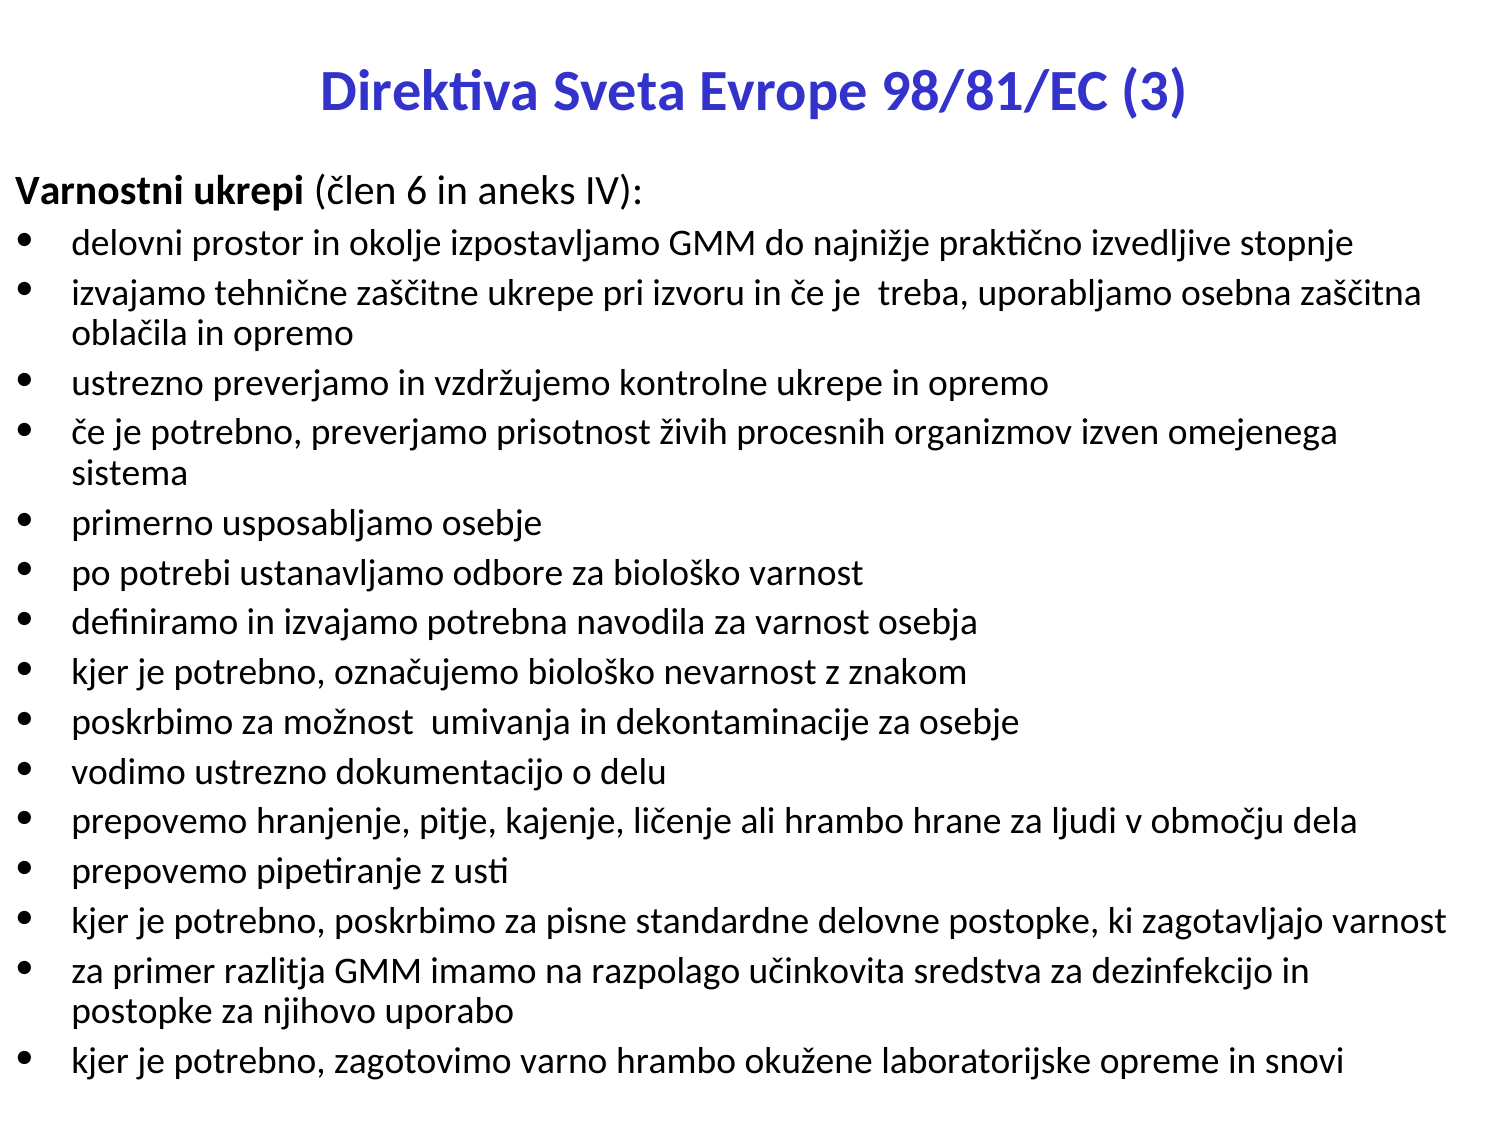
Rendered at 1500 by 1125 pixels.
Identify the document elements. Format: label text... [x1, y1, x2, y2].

list Varnostni ukrepi (člen 6 in aneks IV): delovni prostor in okolje izpostavljamo GMM do najnižje praktično izvedljive stopnje izvajamo tehnične zaščitne ukrepe pri izvoru in če je treba, uporabljamo osebna zaščitna oblačila in opremo ustrezno preverjamo in vzdržujemo kontrolne ukrepe in opremo če je potrebno, preverjamo prisotnost živih procesnih organizmov izven omejenega sistema primerno usposabljamo osebje po potrebi ustanavljamo odbore za biološko varnost definiramo in izvajamo potrebna navodila za varnost osebja kjer je potrebno, označujemo biološko nevarnost z znakom poskrbimo za možnost umivanja in dekontaminacije za osebje vodimo ustrezno dokumentacijo o delu prepovemo hranjenje, pitje, kajenje, ličenje ali hrambo hrane za ljudi v območju dela prepovemo pipetiranje z usti kjer je potrebno, poskrbimo za pisne standardne delovne postopke, ki zagotavljajo varnost za primer razlitja GMM imamo na razpolago učinkovita sredstva za dezinfekcijo in postopke za njihovo uporabo kjer je potrebno, zagotovimo varno hrambo okužene laboratorijske opreme in snovi [0, 160, 1471, 1125]
title Direktiva Sveta Evrope 98/81/EC (3) [116, 34, 1392, 139]
